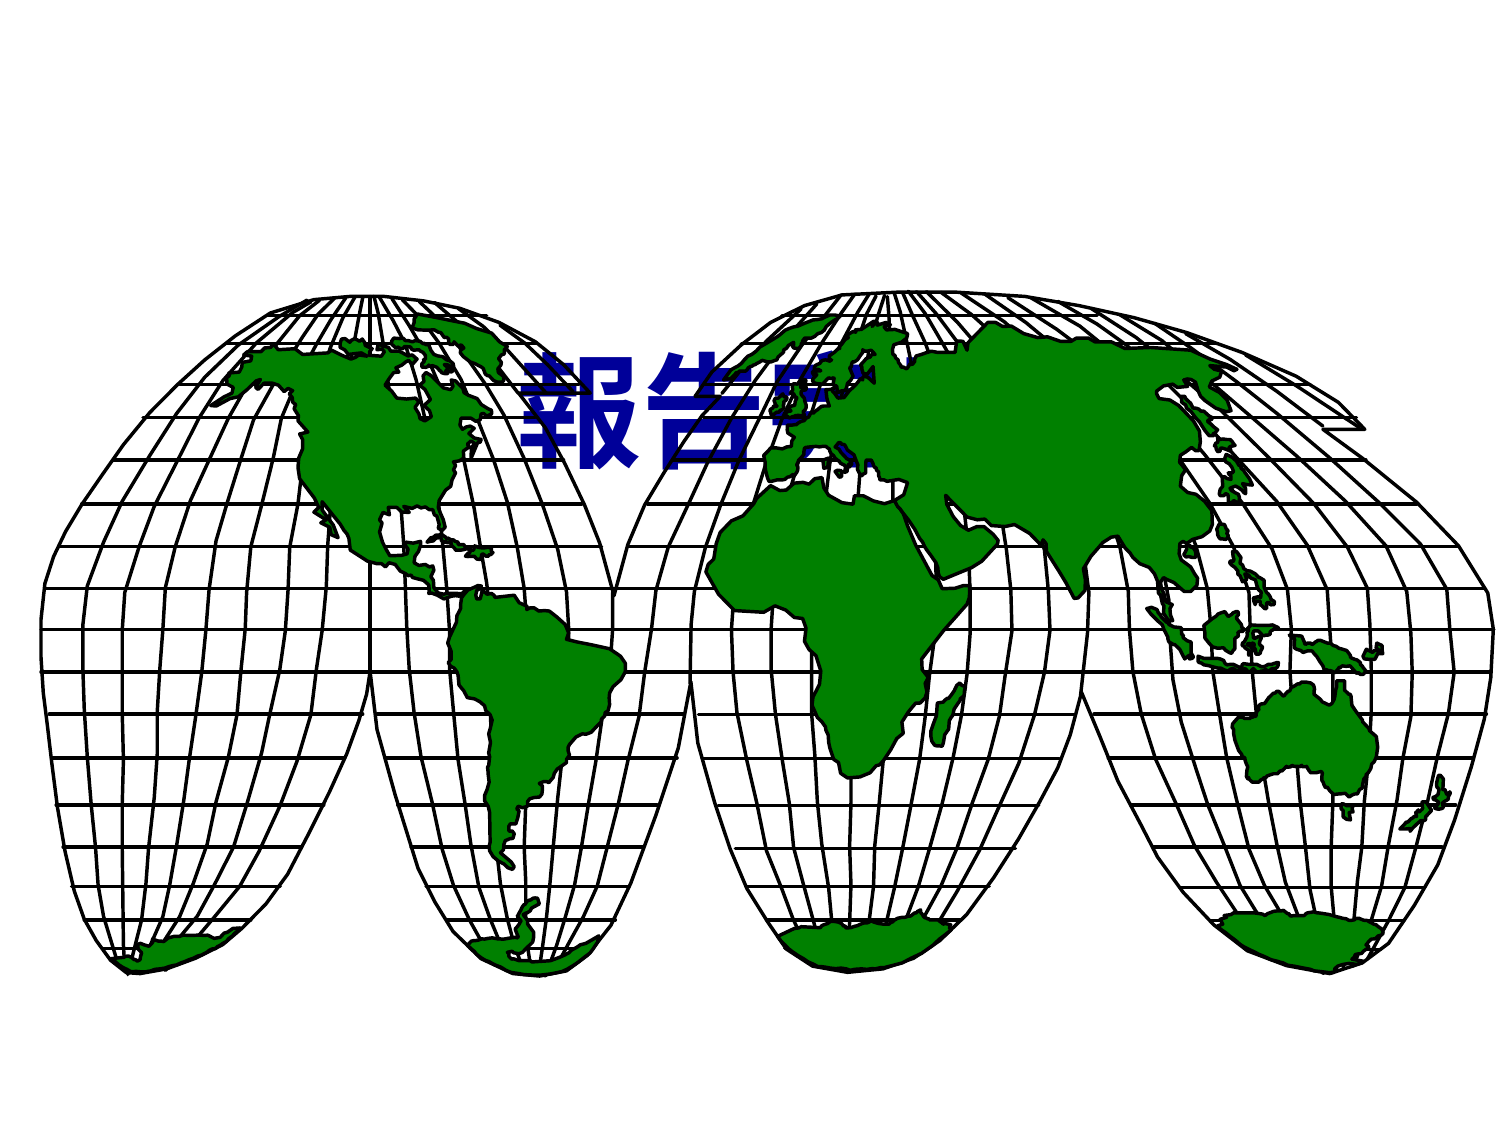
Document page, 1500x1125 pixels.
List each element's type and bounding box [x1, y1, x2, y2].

picture [35, 287, 1498, 982]
